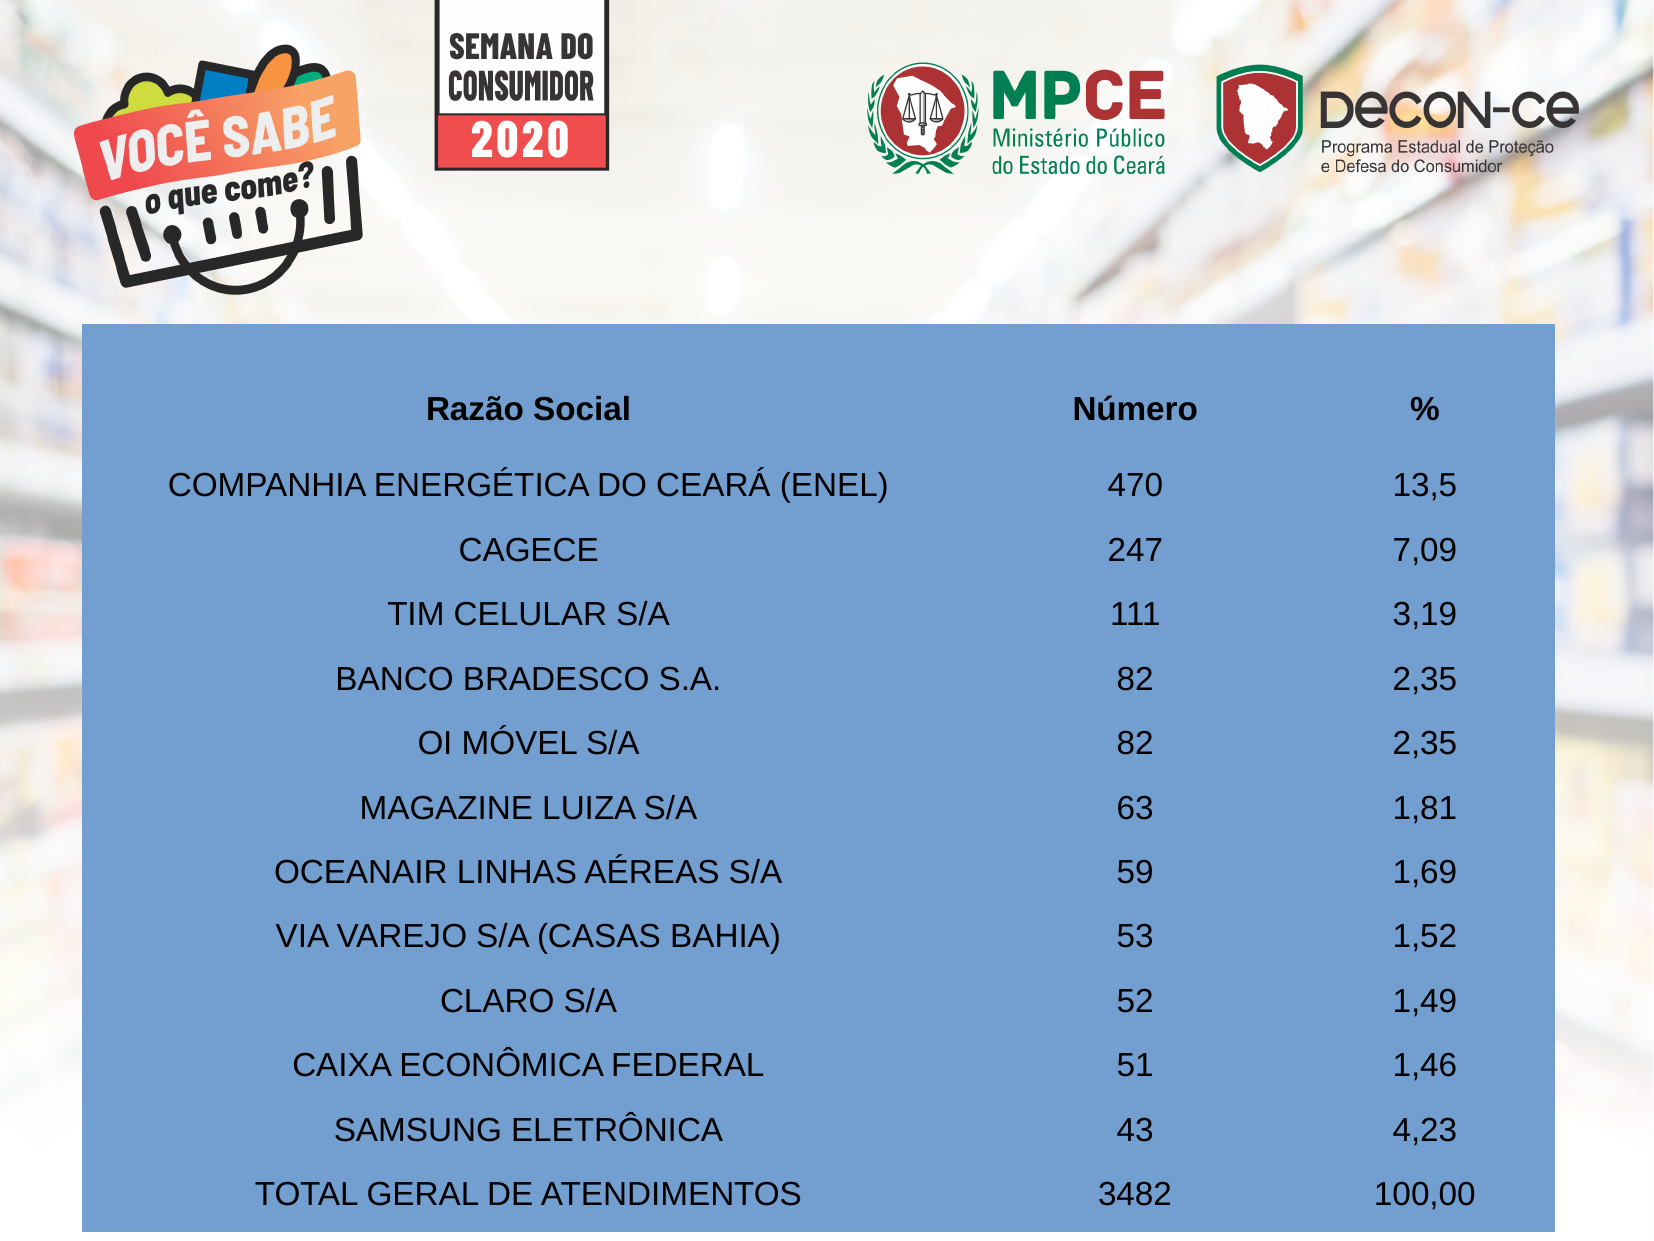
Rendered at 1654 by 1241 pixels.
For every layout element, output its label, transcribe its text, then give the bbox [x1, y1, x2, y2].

table_cell TOTAL GERAL DE ATENDIMENTOS [82, 1168, 975, 1232]
table_cell MAGAZINE LUIZA S/A [82, 782, 975, 846]
table_cell 1,81 [1295, 782, 1555, 846]
table_cell Razão Social [82, 383, 975, 460]
table_cell 63 [975, 782, 1295, 846]
table_cell OI MÓVEL S/A [82, 717, 975, 782]
table_cell 2,35 [1295, 653, 1555, 717]
table_cell 470 [975, 460, 1295, 524]
table_cell CAGECE [82, 524, 975, 588]
table_cell 43 [975, 1104, 1295, 1168]
table_cell 111 [975, 588, 1295, 653]
table_cell 13,5 [1295, 460, 1555, 524]
table_cell 53 [975, 911, 1295, 975]
table_cell COMPANHIA ENERGÉTICA DO CEARÁ (ENEL) [82, 460, 975, 524]
table_cell 100,00 [1295, 1168, 1555, 1232]
table_cell 1,49 [1295, 975, 1555, 1039]
table_cell 1,69 [1295, 846, 1555, 911]
table_cell VIA VAREJO S/A (CASAS BAHIA) [82, 911, 975, 975]
table_cell CLARO S/A [82, 975, 975, 1039]
table_cell BANCO BRADESCO S.A. [82, 653, 975, 717]
table_cell 247 [975, 524, 1295, 588]
table_cell 51 [975, 1039, 1295, 1104]
table_cell 3482 [975, 1168, 1295, 1232]
table_cell 3,19 [1295, 588, 1555, 653]
table_cell 1,52 [1295, 911, 1555, 975]
table_cell Número [975, 383, 1295, 460]
table_cell CAIXA ECONÔMICA FEDERAL [82, 1039, 975, 1104]
table_cell 82 [975, 653, 1295, 717]
table_cell TIM CELULAR S/A [82, 588, 975, 653]
text_box RANKING DE ATENDIMENTOS [519, 318, 1087, 324]
table_cell 4,23 [1295, 1104, 1555, 1168]
table_cell 82 [975, 717, 1295, 782]
table_cell 7,09 [1295, 524, 1555, 588]
table_cell 59 [975, 846, 1295, 911]
table_cell SAMSUNG ELETRÔNICA [82, 1104, 975, 1168]
table_cell % [1295, 383, 1555, 460]
table_header [82, 324, 1555, 383]
table_cell 1,46 [1295, 1039, 1555, 1104]
table_cell 52 [975, 975, 1295, 1039]
table_cell 2,35 [1295, 717, 1555, 782]
table_cell OCEANAIR LINHAS AÉREAS S/A [82, 846, 975, 911]
